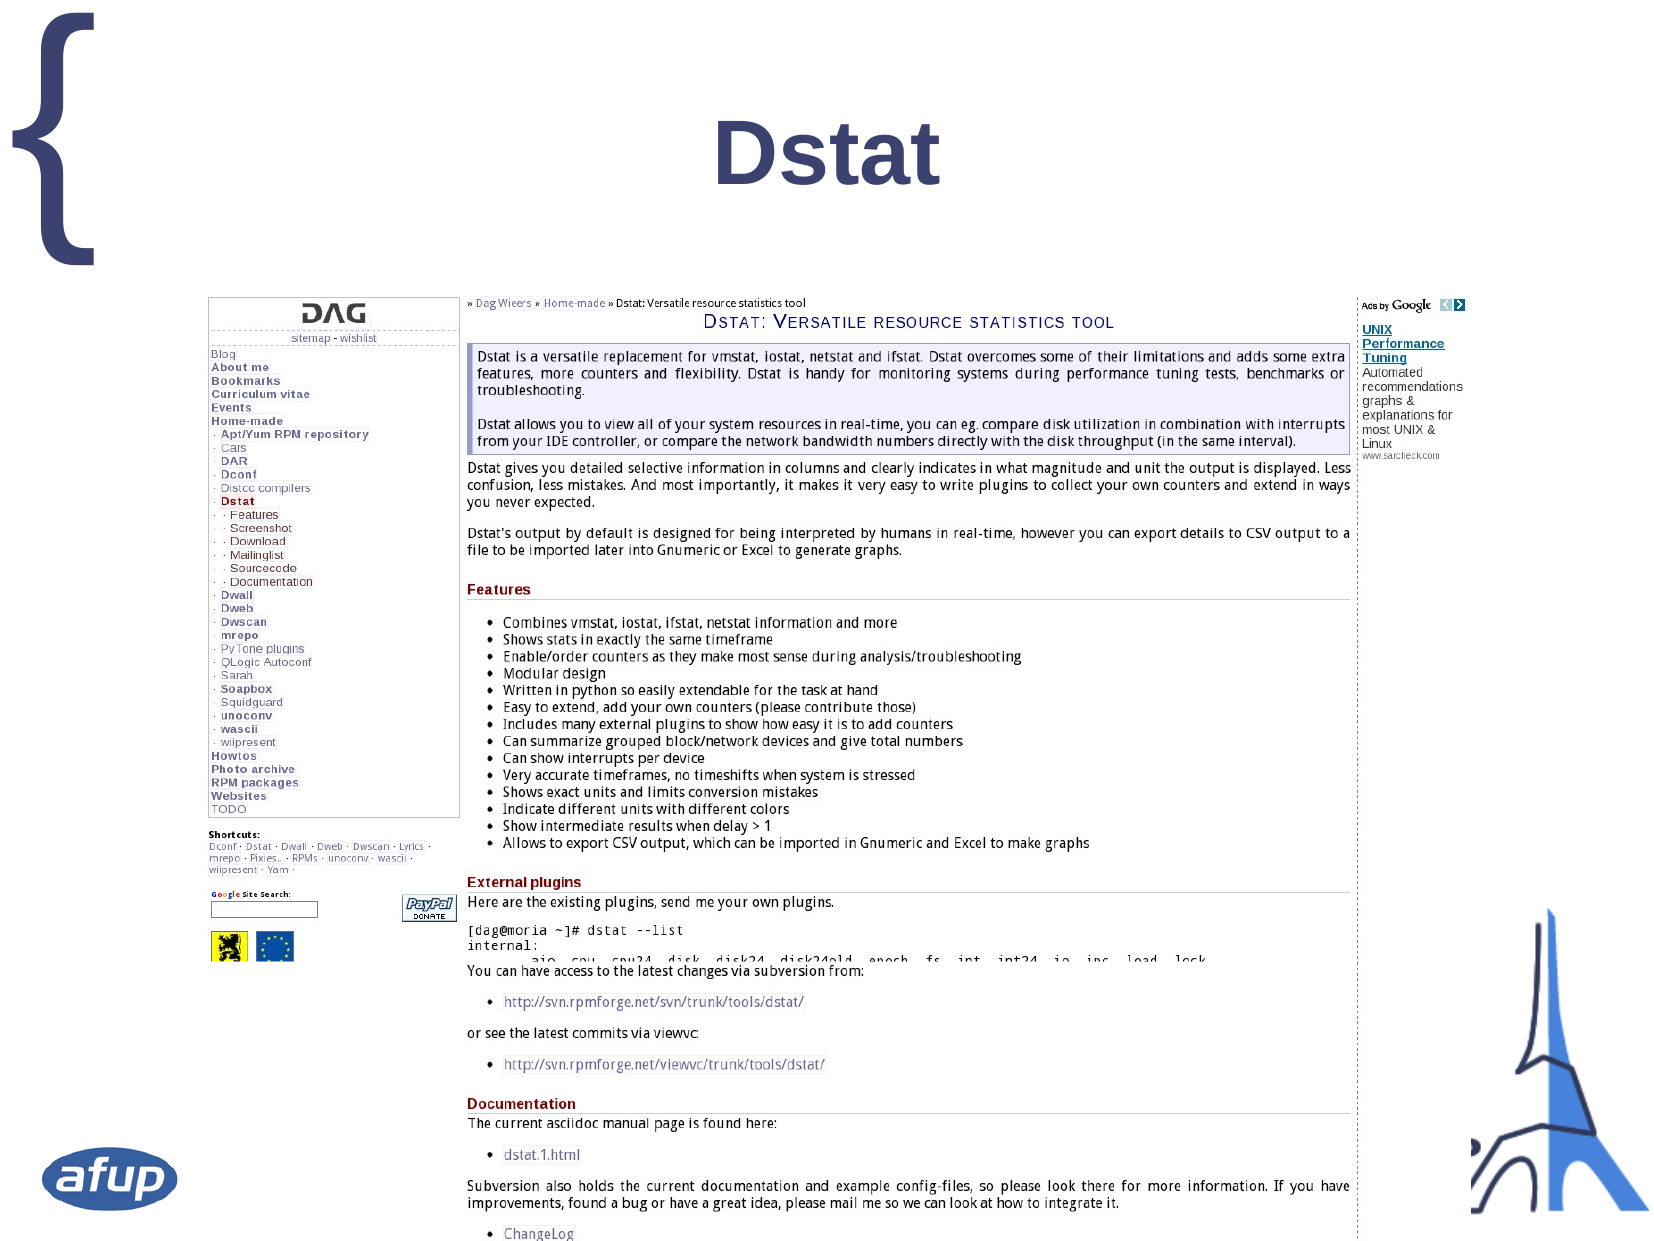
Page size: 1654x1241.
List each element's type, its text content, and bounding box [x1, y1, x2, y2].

picture [41, 1146, 178, 1211]
picture [206, 295, 1650, 1241]
title Dstat [82, 56, 1571, 250]
